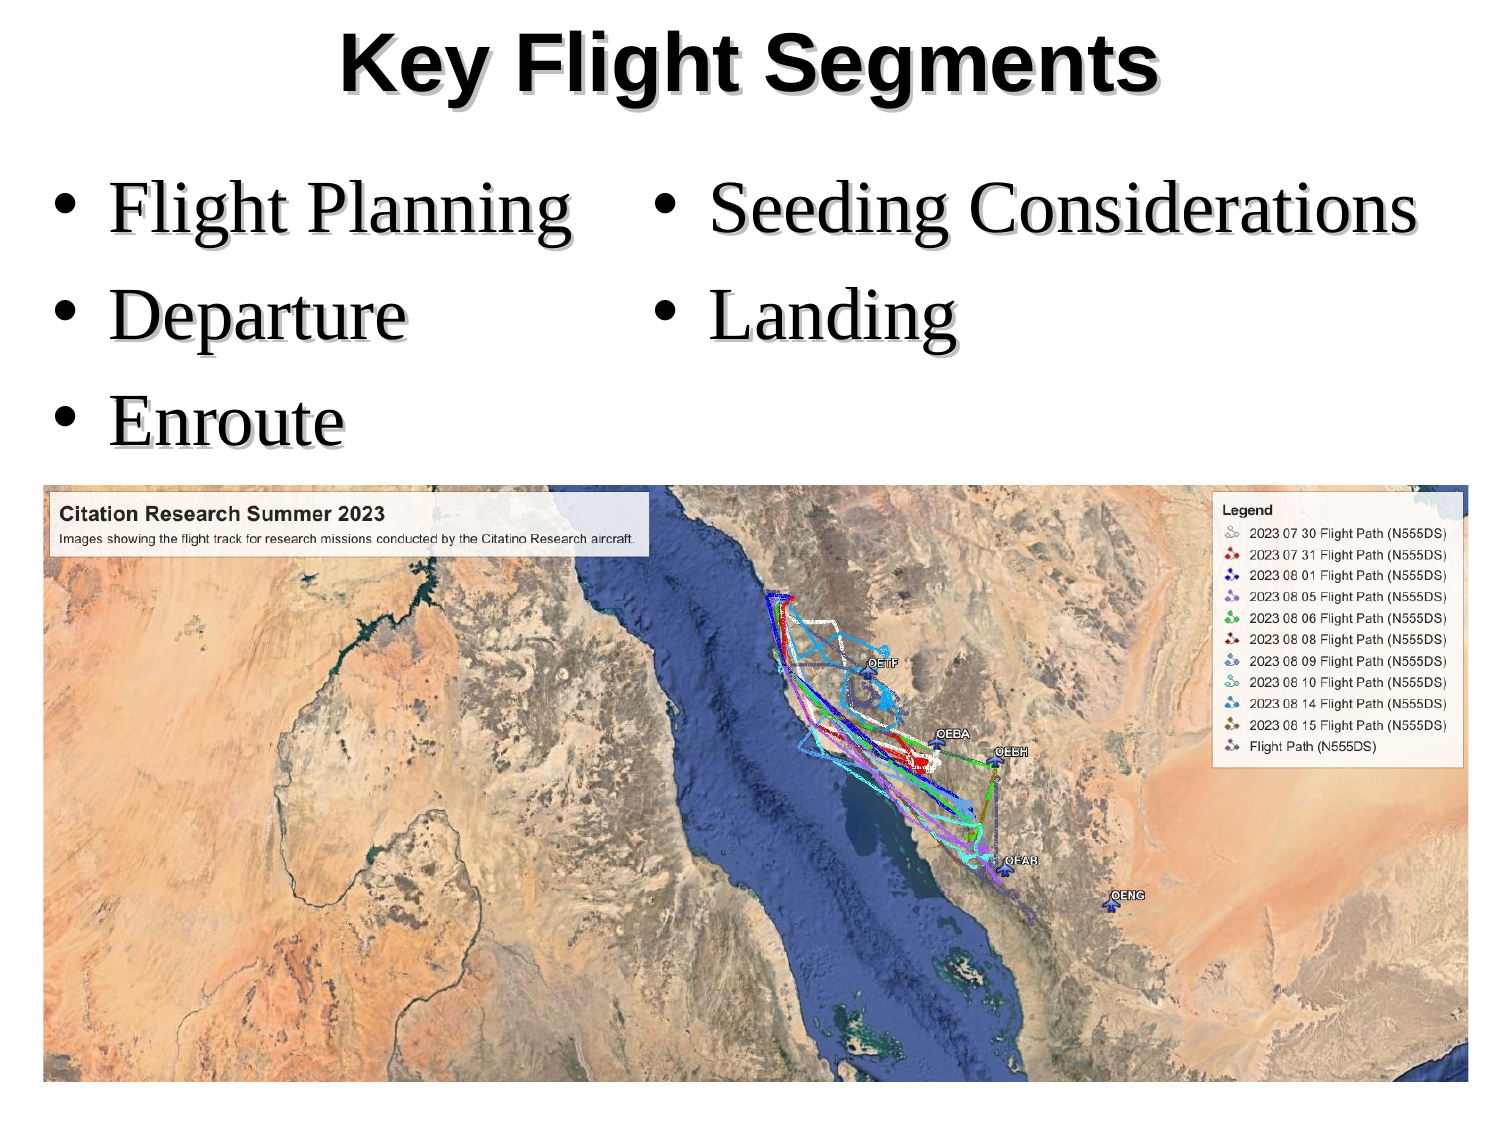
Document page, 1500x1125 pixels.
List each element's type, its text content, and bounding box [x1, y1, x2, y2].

list Flight Planning Departure Enroute [37, 149, 863, 713]
picture [43, 485, 1469, 1082]
title Key Flight Segments [0, 3, 1500, 113]
list Seeding Considerations Landing [637, 150, 1463, 713]
